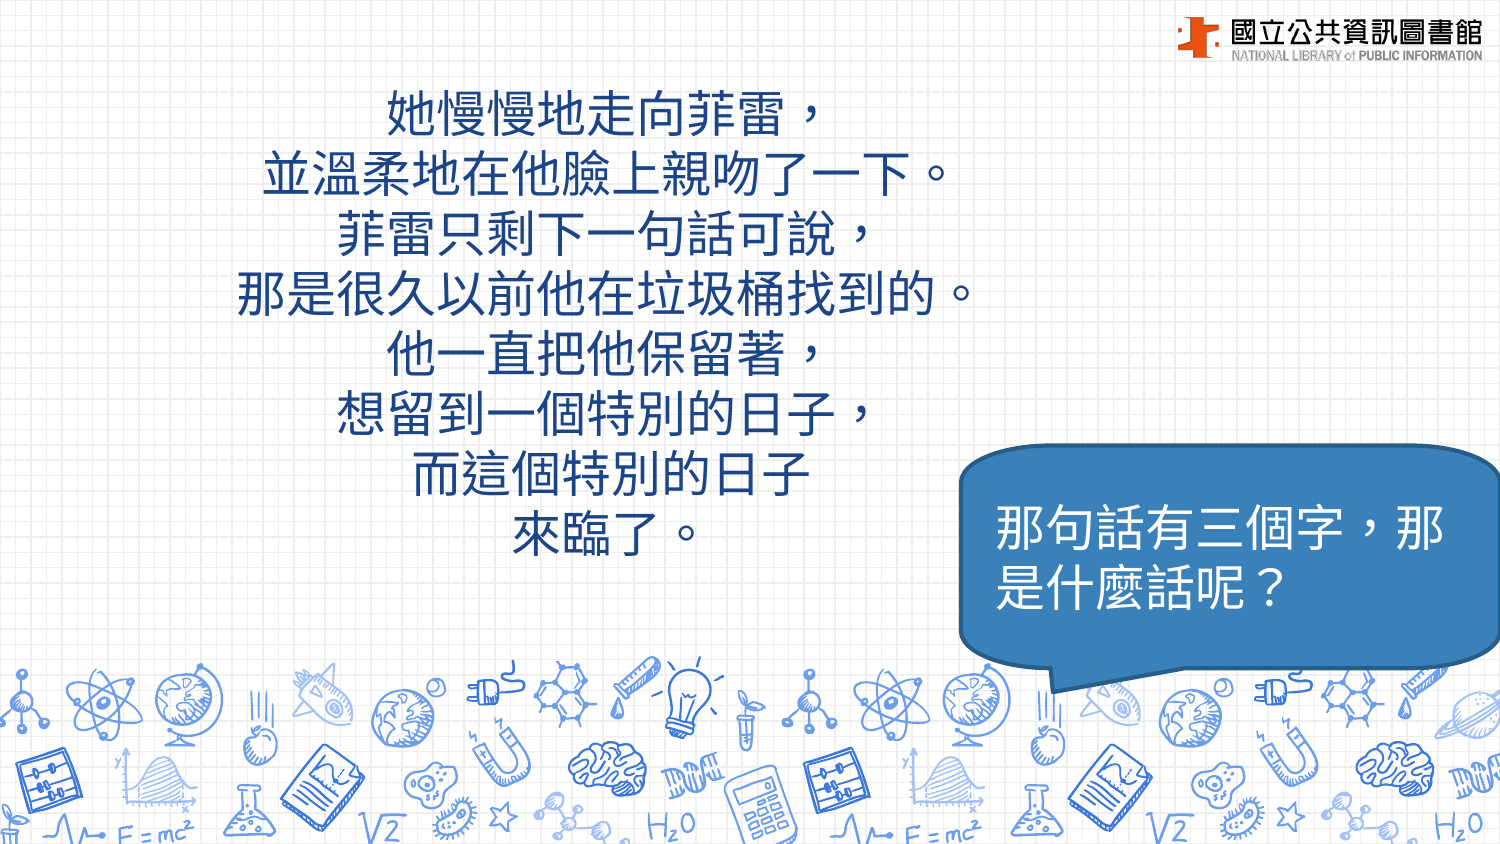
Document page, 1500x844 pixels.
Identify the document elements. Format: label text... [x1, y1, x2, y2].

subtitle 她慢慢地走向菲雷， 並溫柔地在他臉上親吻了一下。 菲雷只剩下一句話可說， 那是很久以前他在垃圾桶找到的。 他一直把他保留著， 想留到一個特別的日子， 而這個特別的日子 來臨了。 [41, 67, 1182, 197]
text_box 那句話有三個字，那是什麼話呢？ [960, 445, 1500, 693]
